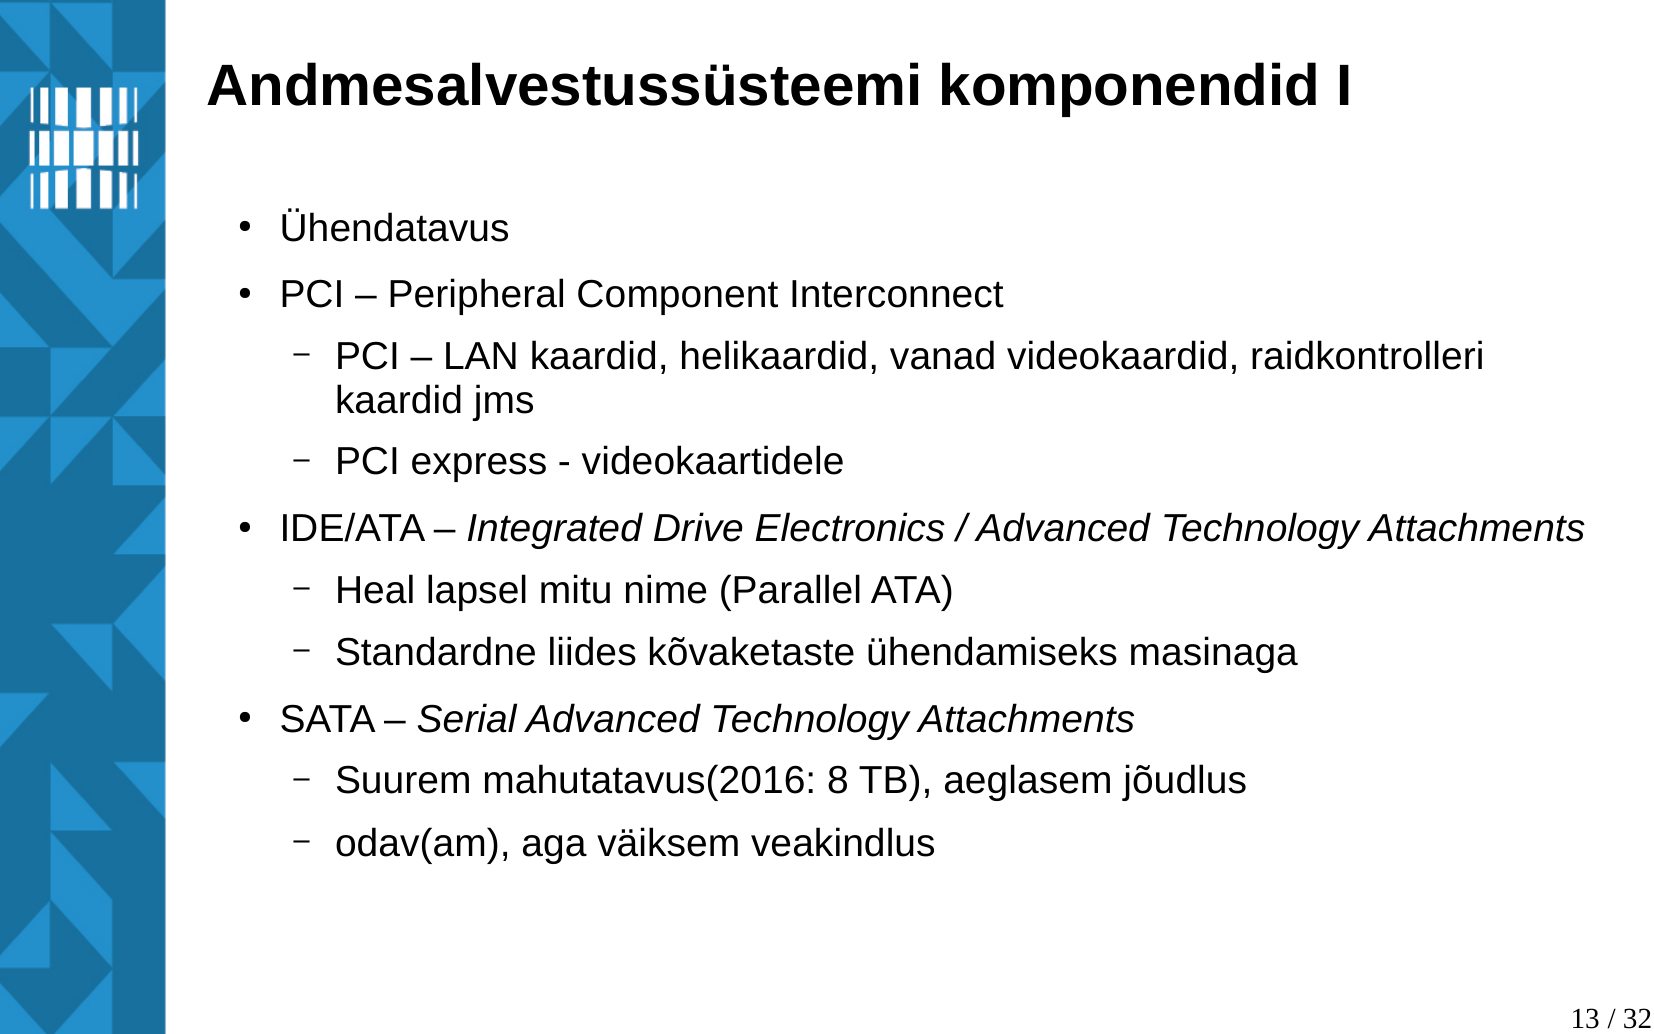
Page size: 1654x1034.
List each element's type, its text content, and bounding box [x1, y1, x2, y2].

list Ühendatavus PCI – Peripheral Component Interconnect PCI – LAN kaardid, helikaardid, vanad videokaardid, raidkontrolleri kaardid jms PCI express - videokaartidele IDE/ATA – Integrated Drive Electronics / Advanced Technology Attachments Heal lapsel mitu nime (Parallel ATA) Standardne liides kõvaketaste ühendamiseks masinaga SATA – Serial Advanced Technology Attachments Suurem mahutatavus(2016: 8 TB), aeglasem jõudlus odav(am), aga väiksem veakindlus [224, 205, 1595, 898]
title Andmesalvestussüsteemi komponendid I [206, 0, 1548, 189]
